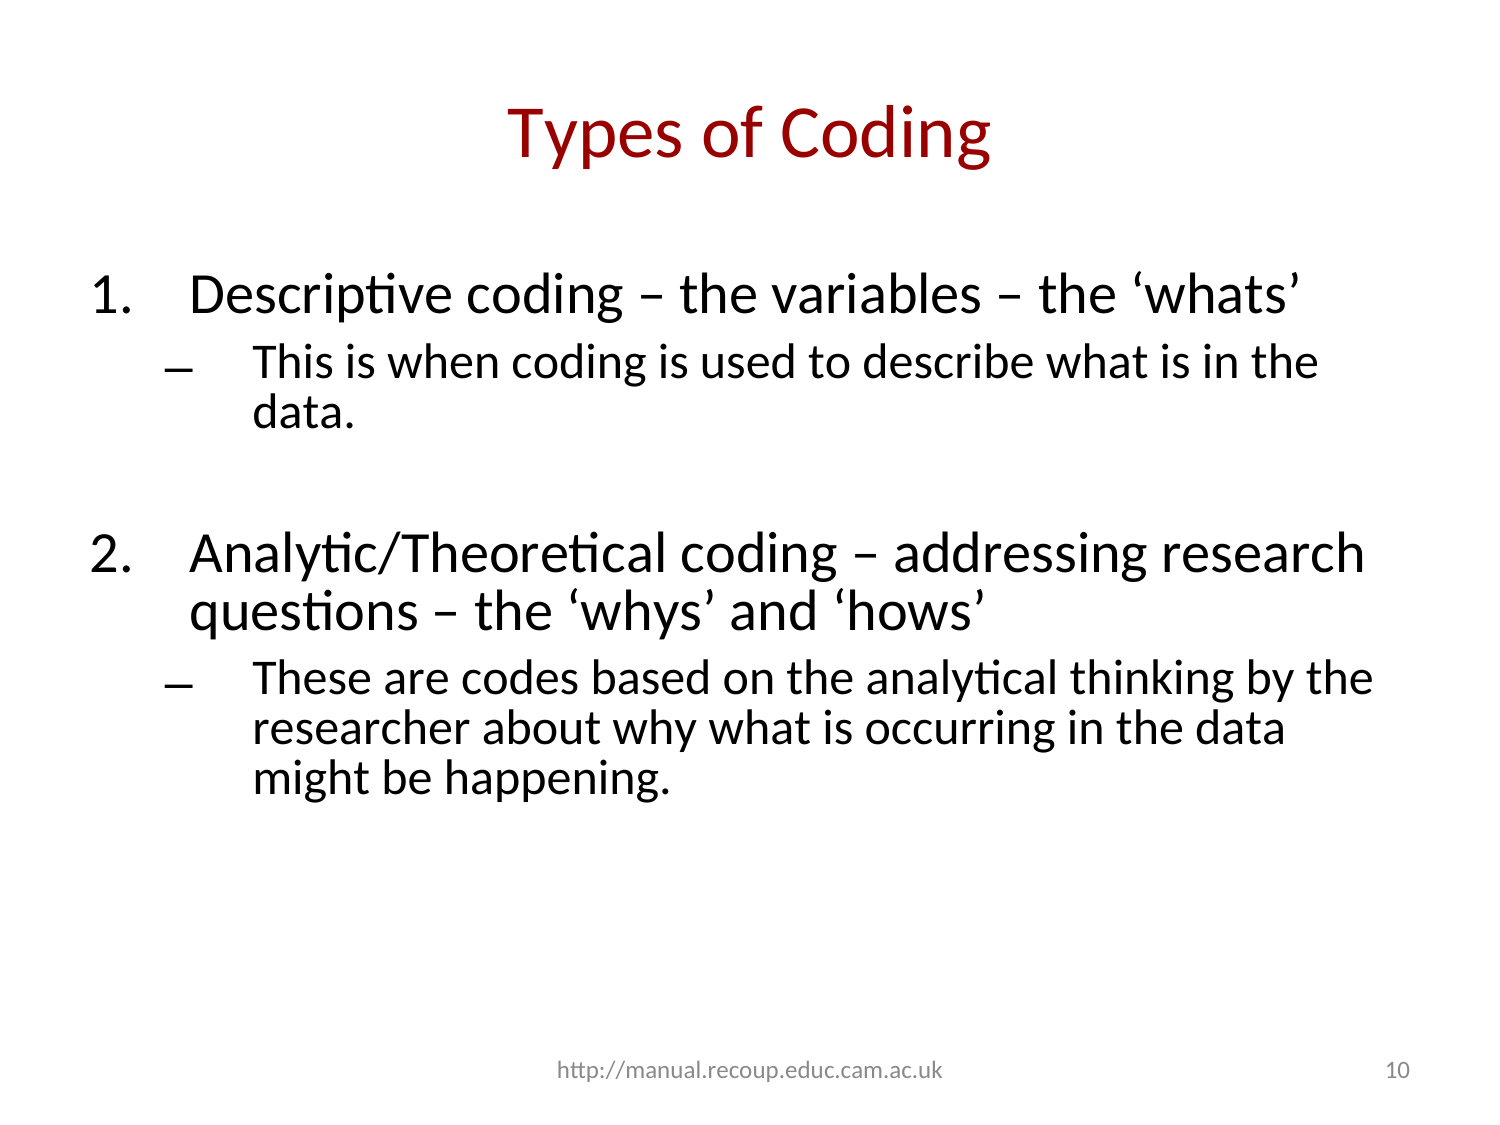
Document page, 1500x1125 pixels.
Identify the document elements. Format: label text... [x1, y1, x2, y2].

list Descriptive coding – the variables – the ‘whats’ This is when coding is used to describe what is in the data. 2. Analytic/Theoretical coding – addressing research questions – the ‘whys’ and ‘hows’ These are codes based on the analytical thinking by the researcher about why what is occurring in the data might be happening. [75, 262, 1426, 1006]
title Types of Coding [75, 45, 1426, 233]
